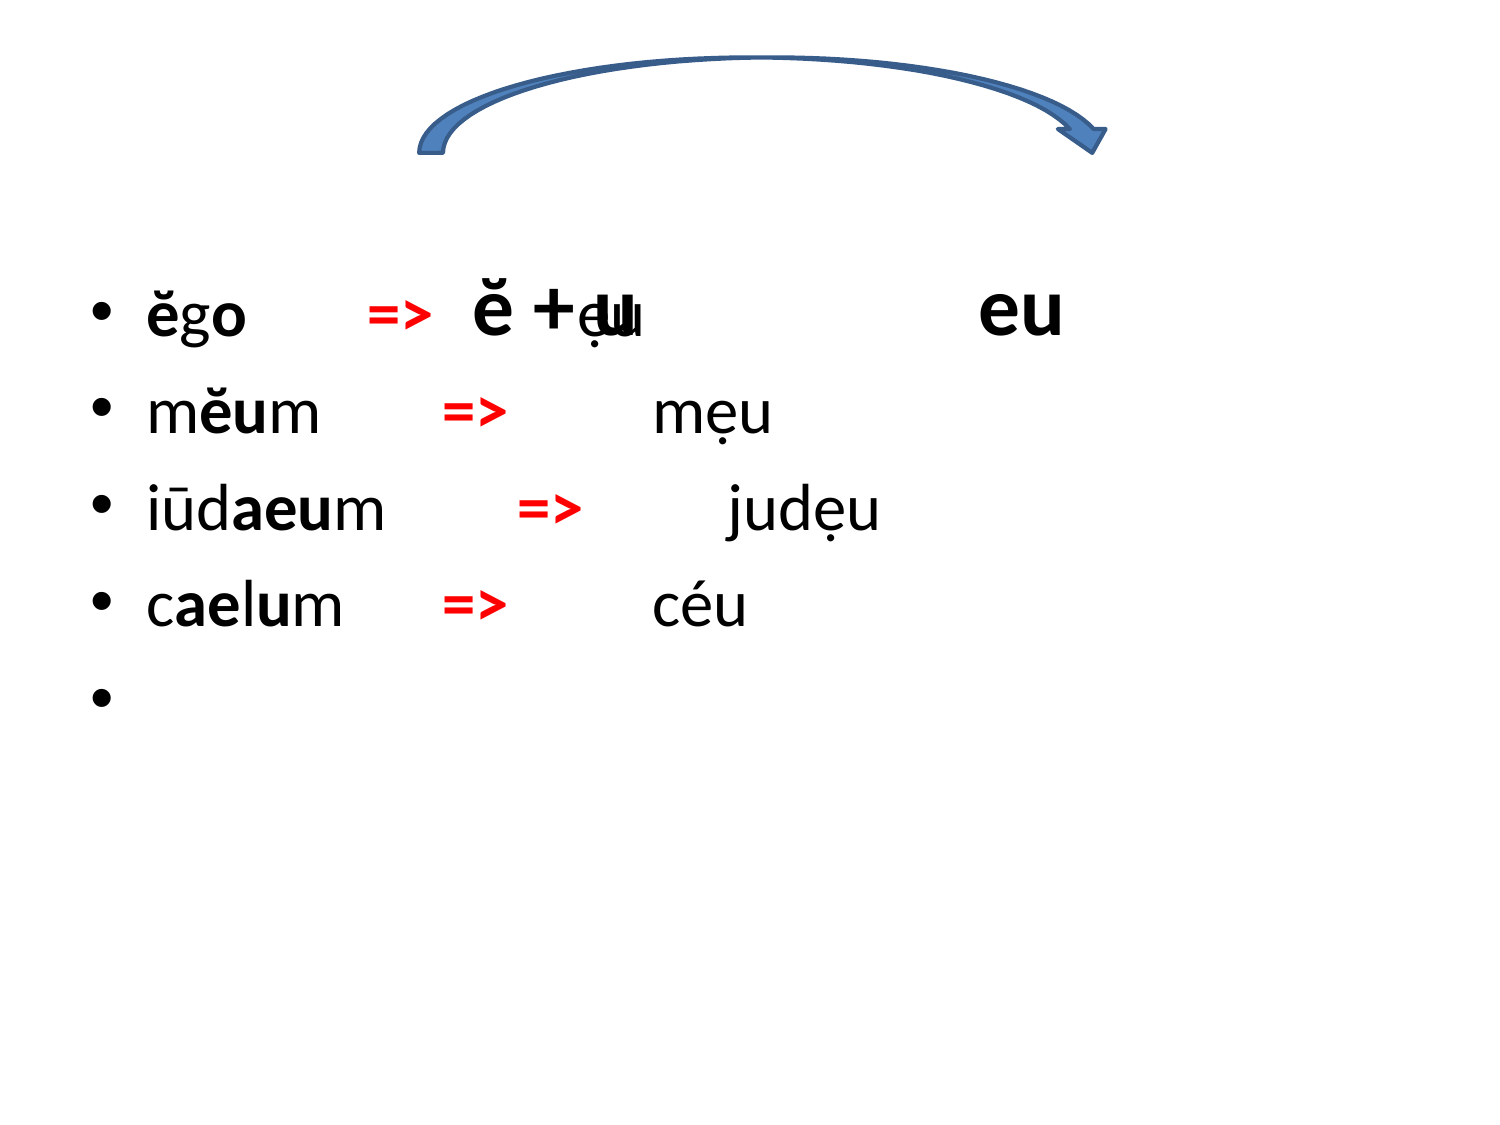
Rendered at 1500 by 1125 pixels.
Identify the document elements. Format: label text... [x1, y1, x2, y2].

title ĕ + u eu [75, 45, 1426, 233]
list ĕgo => ẹu mĕum => mẹu iūdaeum => judẹu caelum => céu [75, 262, 1426, 1005]
text_box [419, 57, 1106, 153]
